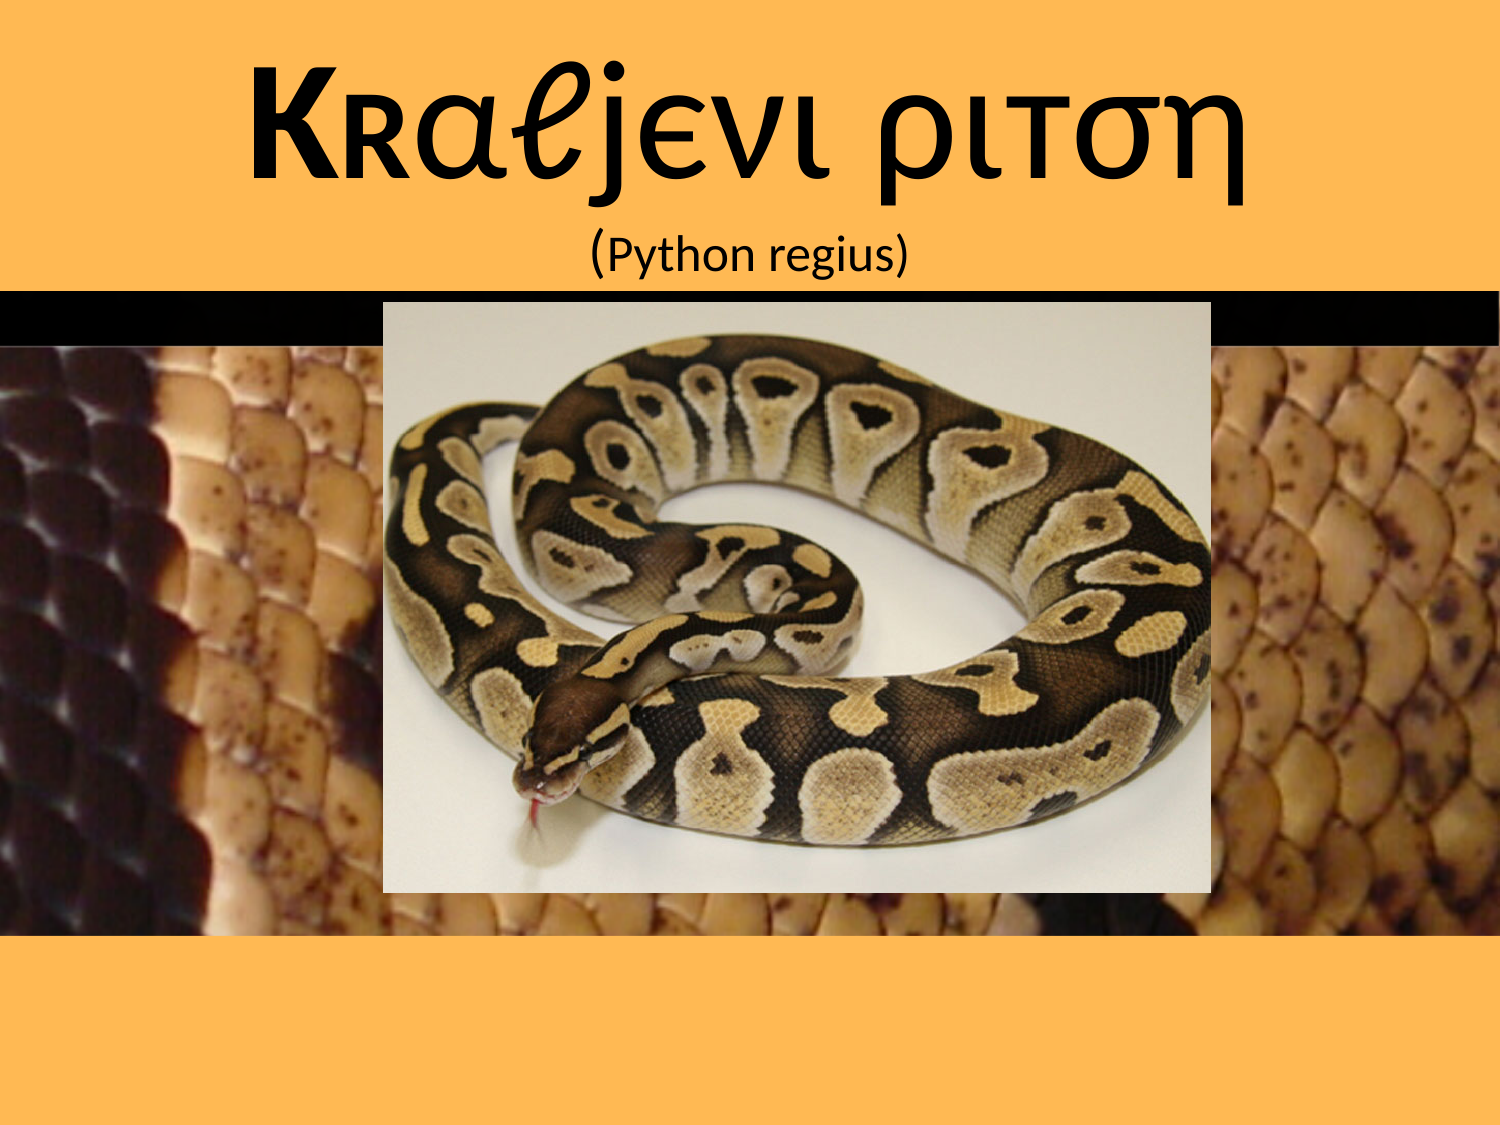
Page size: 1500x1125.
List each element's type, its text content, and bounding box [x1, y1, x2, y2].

title KRαℓjєνι ριтση (Python regius) [0, 0, 1500, 291]
picture [0, 302, 1500, 935]
subtitle [0, 935, 1500, 1125]
